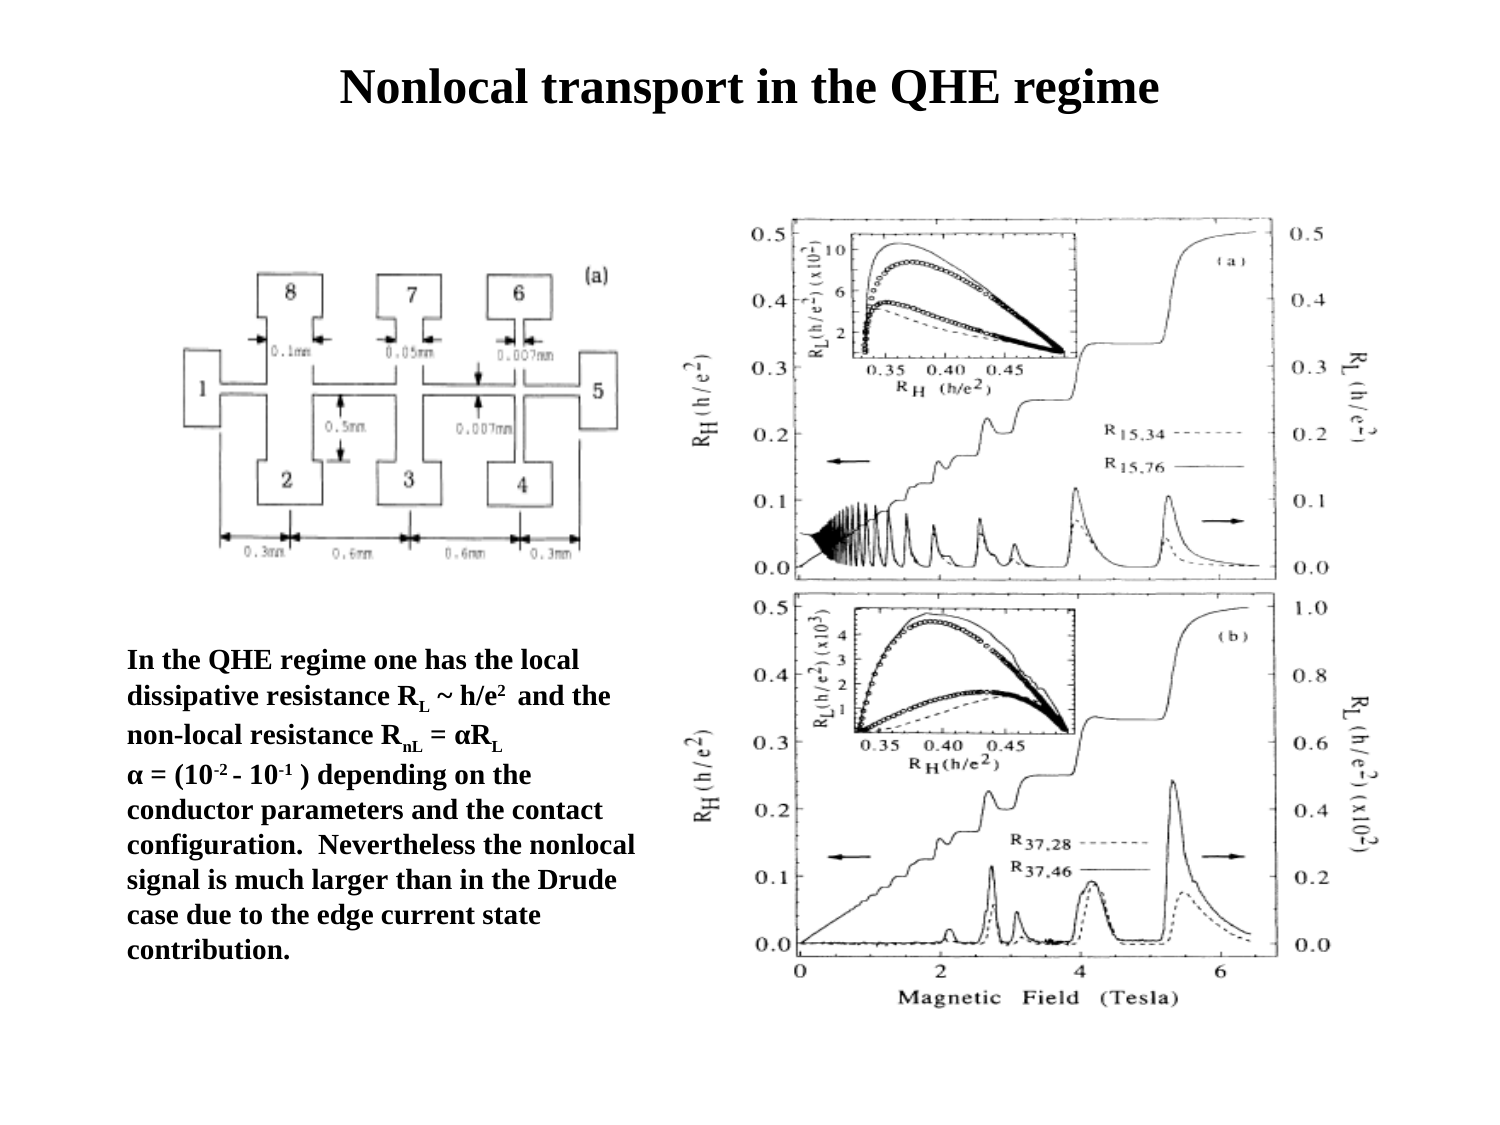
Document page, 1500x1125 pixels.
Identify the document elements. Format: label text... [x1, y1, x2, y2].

title Nonlocal transport in the QHE regime [112, 45, 1388, 121]
text_box [655, 196, 1436, 1012]
text_box In the QHE regime one has the local dissipative resistance RL ~ h/e2 and the non-local resistance RnL = αRL α = (10-2 - 10-1 ) depending on the conductor parameters and the contact configuration. Nevertheless the nonlocal signal is much larger than in the Drude case due to the edge current state contribution. [112, 633, 656, 973]
picture [171, 243, 655, 598]
